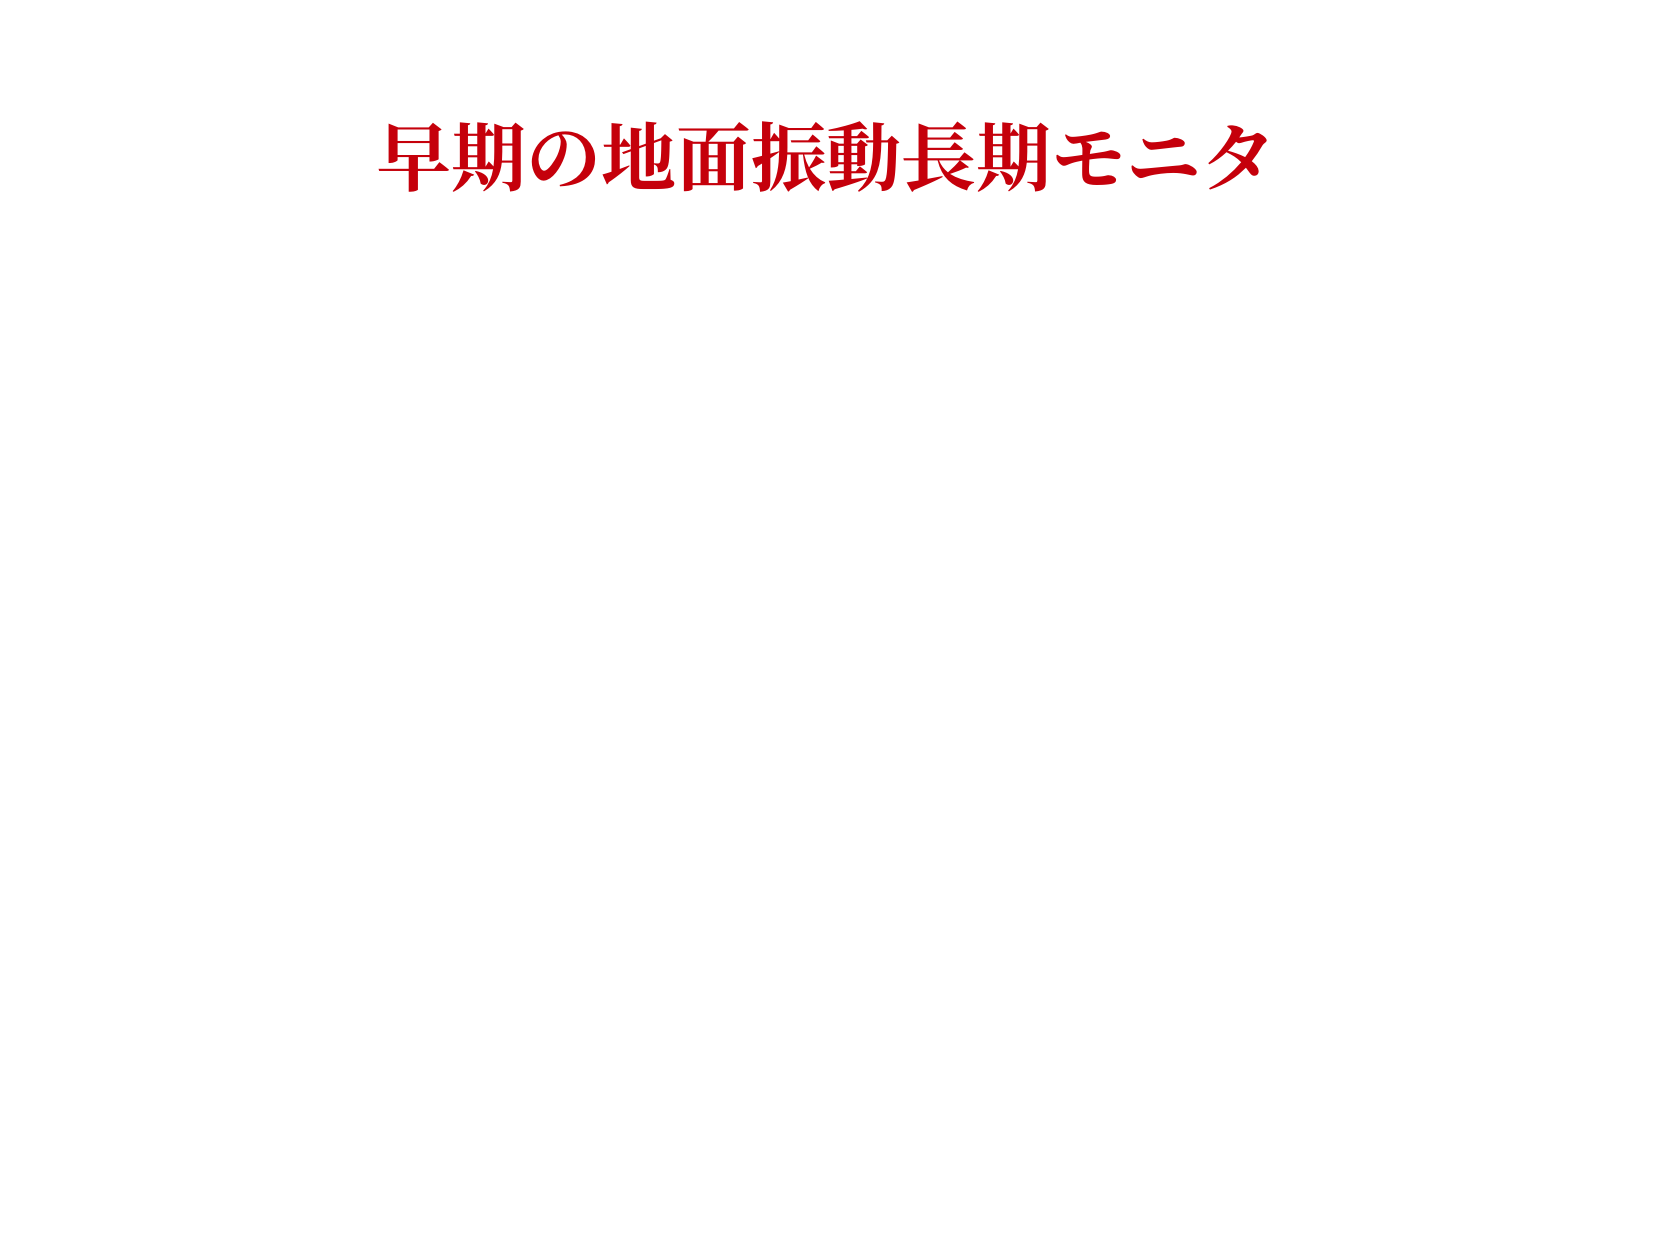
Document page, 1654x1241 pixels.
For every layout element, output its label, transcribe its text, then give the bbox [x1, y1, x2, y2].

title 早期の地面振動長期モニタ [82, 49, 1571, 257]
